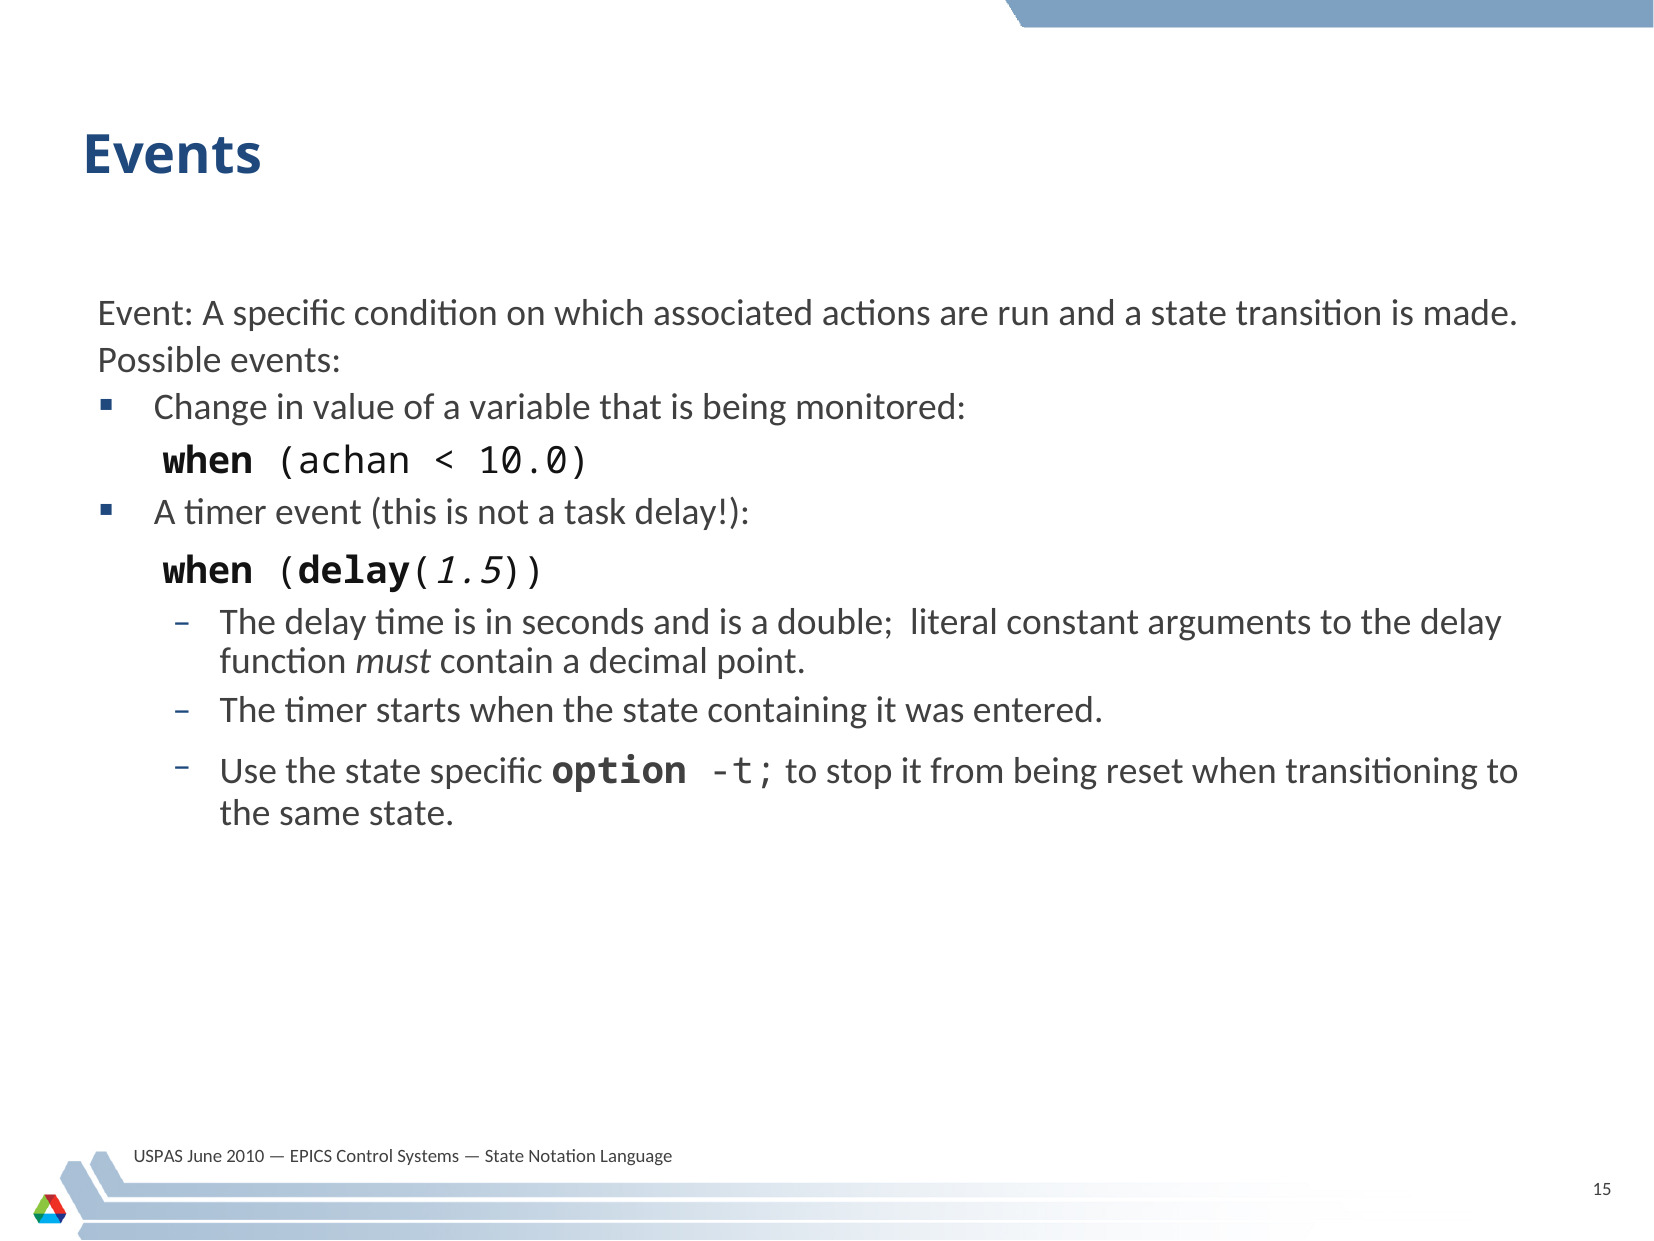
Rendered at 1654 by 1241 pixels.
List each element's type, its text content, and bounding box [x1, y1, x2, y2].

picture [0, 0, 1654, 29]
list Event: A specific condition on which associated actions are run and a state transition is made. Possible events: Change in value of a variable that is being monitored: when (achan < 10.0) A timer event (this is not a task delay!): when (delay(1.5)) The delay time is in seconds and is a double; literal constant arguments to the delay function must contain a decimal point. The timer starts when the state containing it was entered. Use the state specific option -t; to stop it from being reset when transitioning to the same state. [82, 289, 1571, 1124]
picture [0, 1143, 1654, 1240]
title Events [82, 49, 1571, 257]
